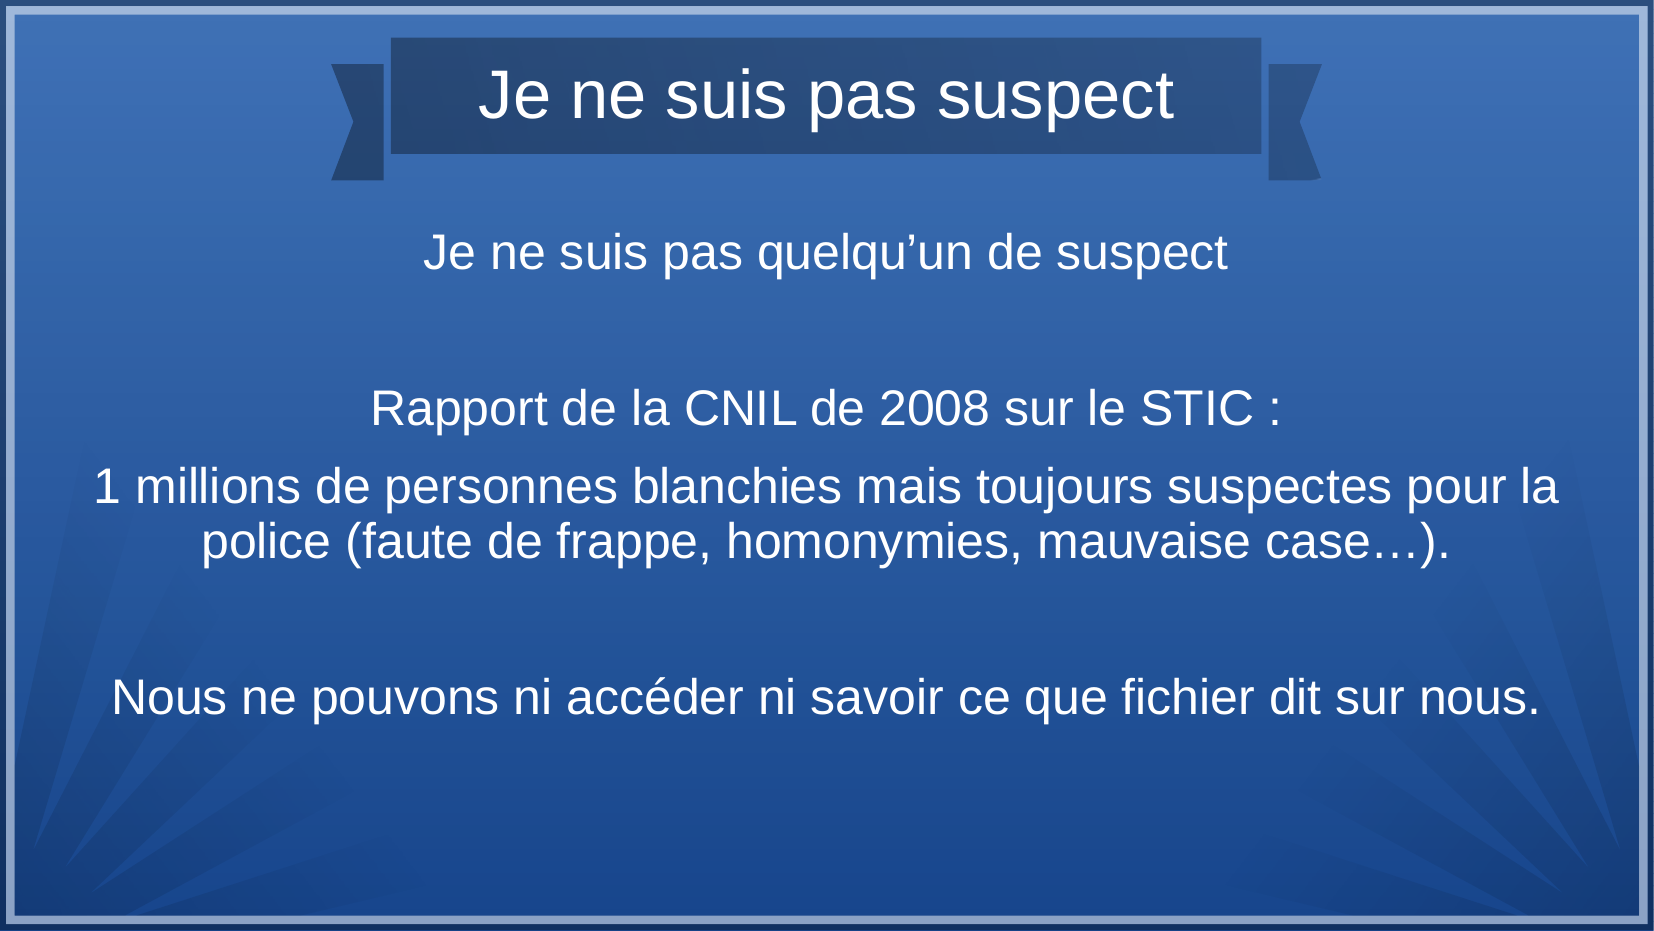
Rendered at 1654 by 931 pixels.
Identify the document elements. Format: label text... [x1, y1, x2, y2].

title Je ne suis pas suspect [389, 35, 1264, 154]
list Je ne suis pas quelqu’un de suspect Rapport de la CNIL de 2008 sur le STIC : 1 millions de personnes blanchies mais toujours suspectes pour la police (faute de frappe, homonymies, mauvaise case…). Nous ne pouvons ni accéder ni savoir ce que fichier dit sur nous. [82, 224, 1571, 848]
